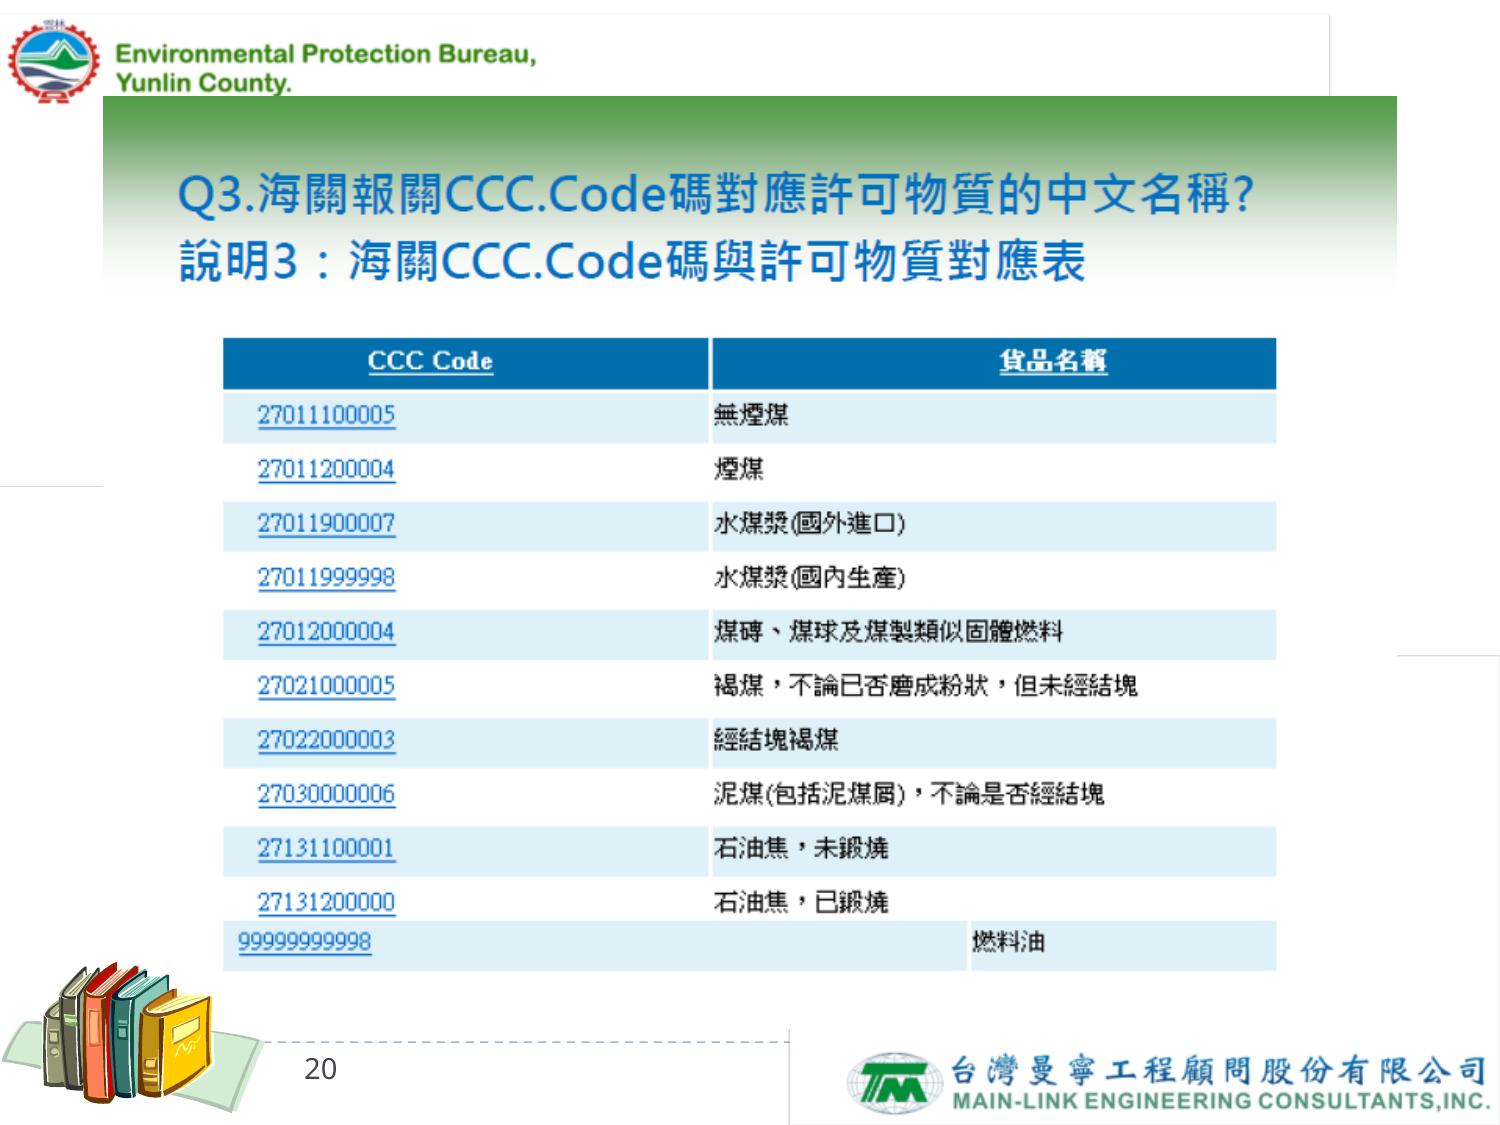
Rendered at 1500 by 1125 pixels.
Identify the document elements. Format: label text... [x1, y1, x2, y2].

slide_number <編號> [289, 1042, 426, 1103]
picture [0, 0, 1500, 1125]
